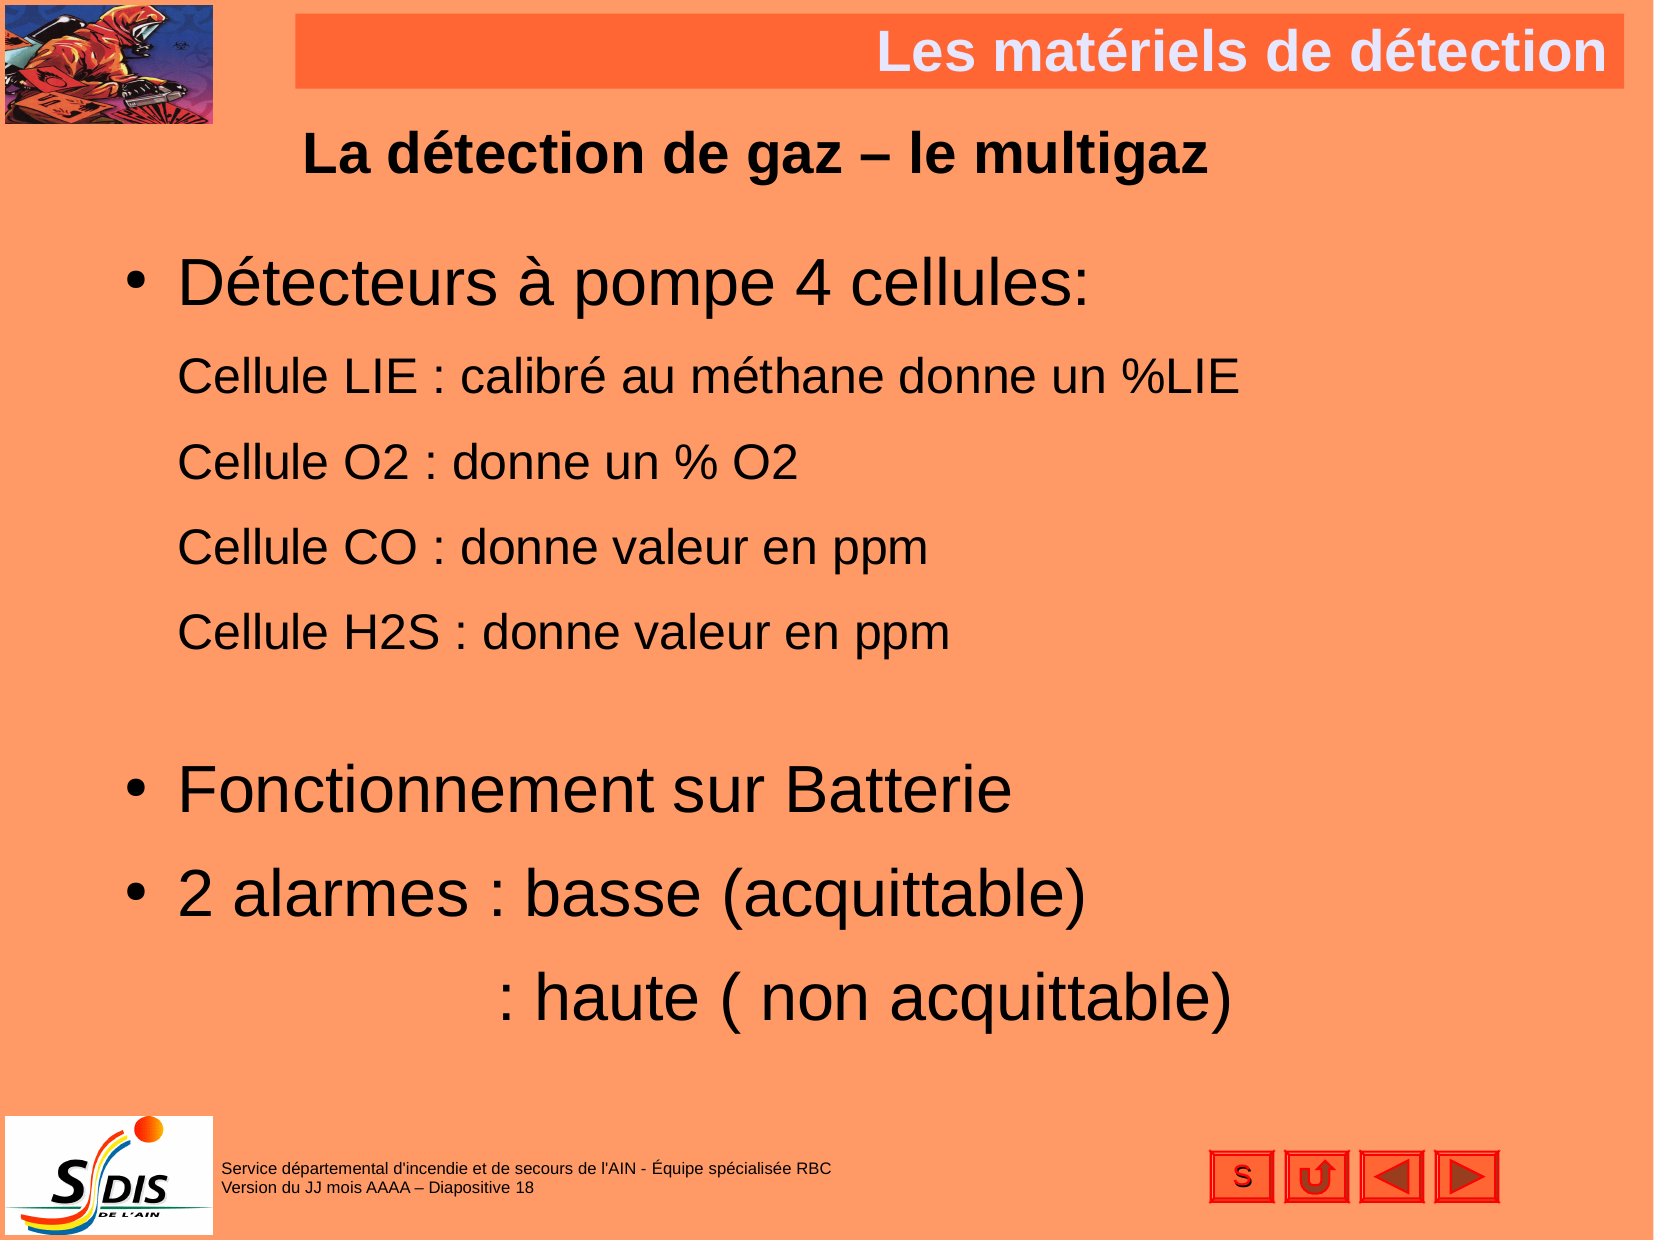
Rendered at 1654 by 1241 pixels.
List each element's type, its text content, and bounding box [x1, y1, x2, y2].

picture [5, 1116, 106, 1235]
list Détecteurs à pompe 4 cellules: Cellule LIE : calibré au méthane donne un %LIE Cellule O2 : donne un % O2 Cellule CO : donne valeur en ppm Cellule H2S : donne valeur en ppm Fonctionnement sur Batterie 2 alarmes : basse (acquittable) : haute ( non acquittable) [106, 244, 1595, 1241]
text_box Les matériels de détection [295, 13, 1625, 89]
text_box La détection de gaz – le multigaz [287, 112, 1226, 193]
picture [5, 5, 213, 124]
